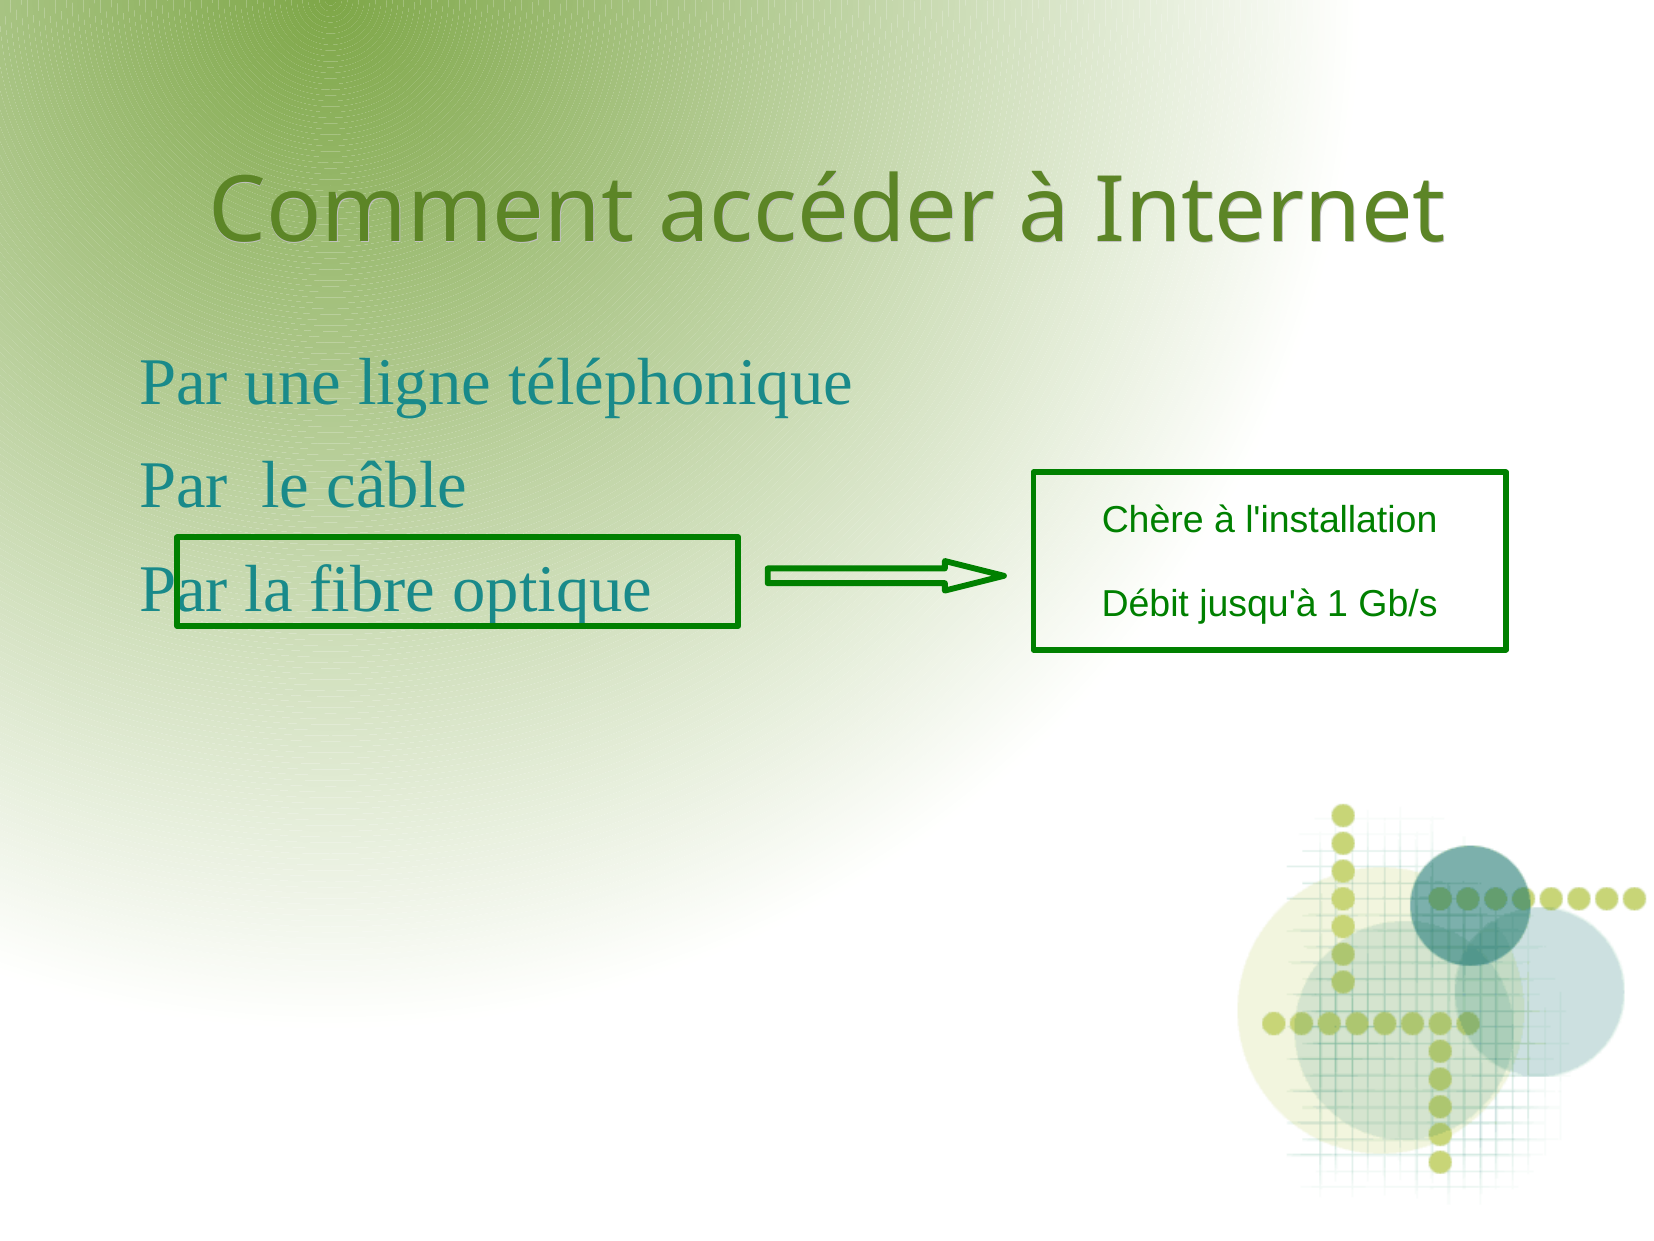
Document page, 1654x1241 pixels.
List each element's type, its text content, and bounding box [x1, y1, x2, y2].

text_box Chère à l'installation Débit jusqu'à 1 Gb/s [1033, 472, 1506, 650]
title Comment accéder à Internet [121, 110, 1534, 303]
list Par une ligne téléphonique Par le câble Par la fibre optique [121, 344, 1534, 1112]
picture [1224, 792, 1654, 1211]
